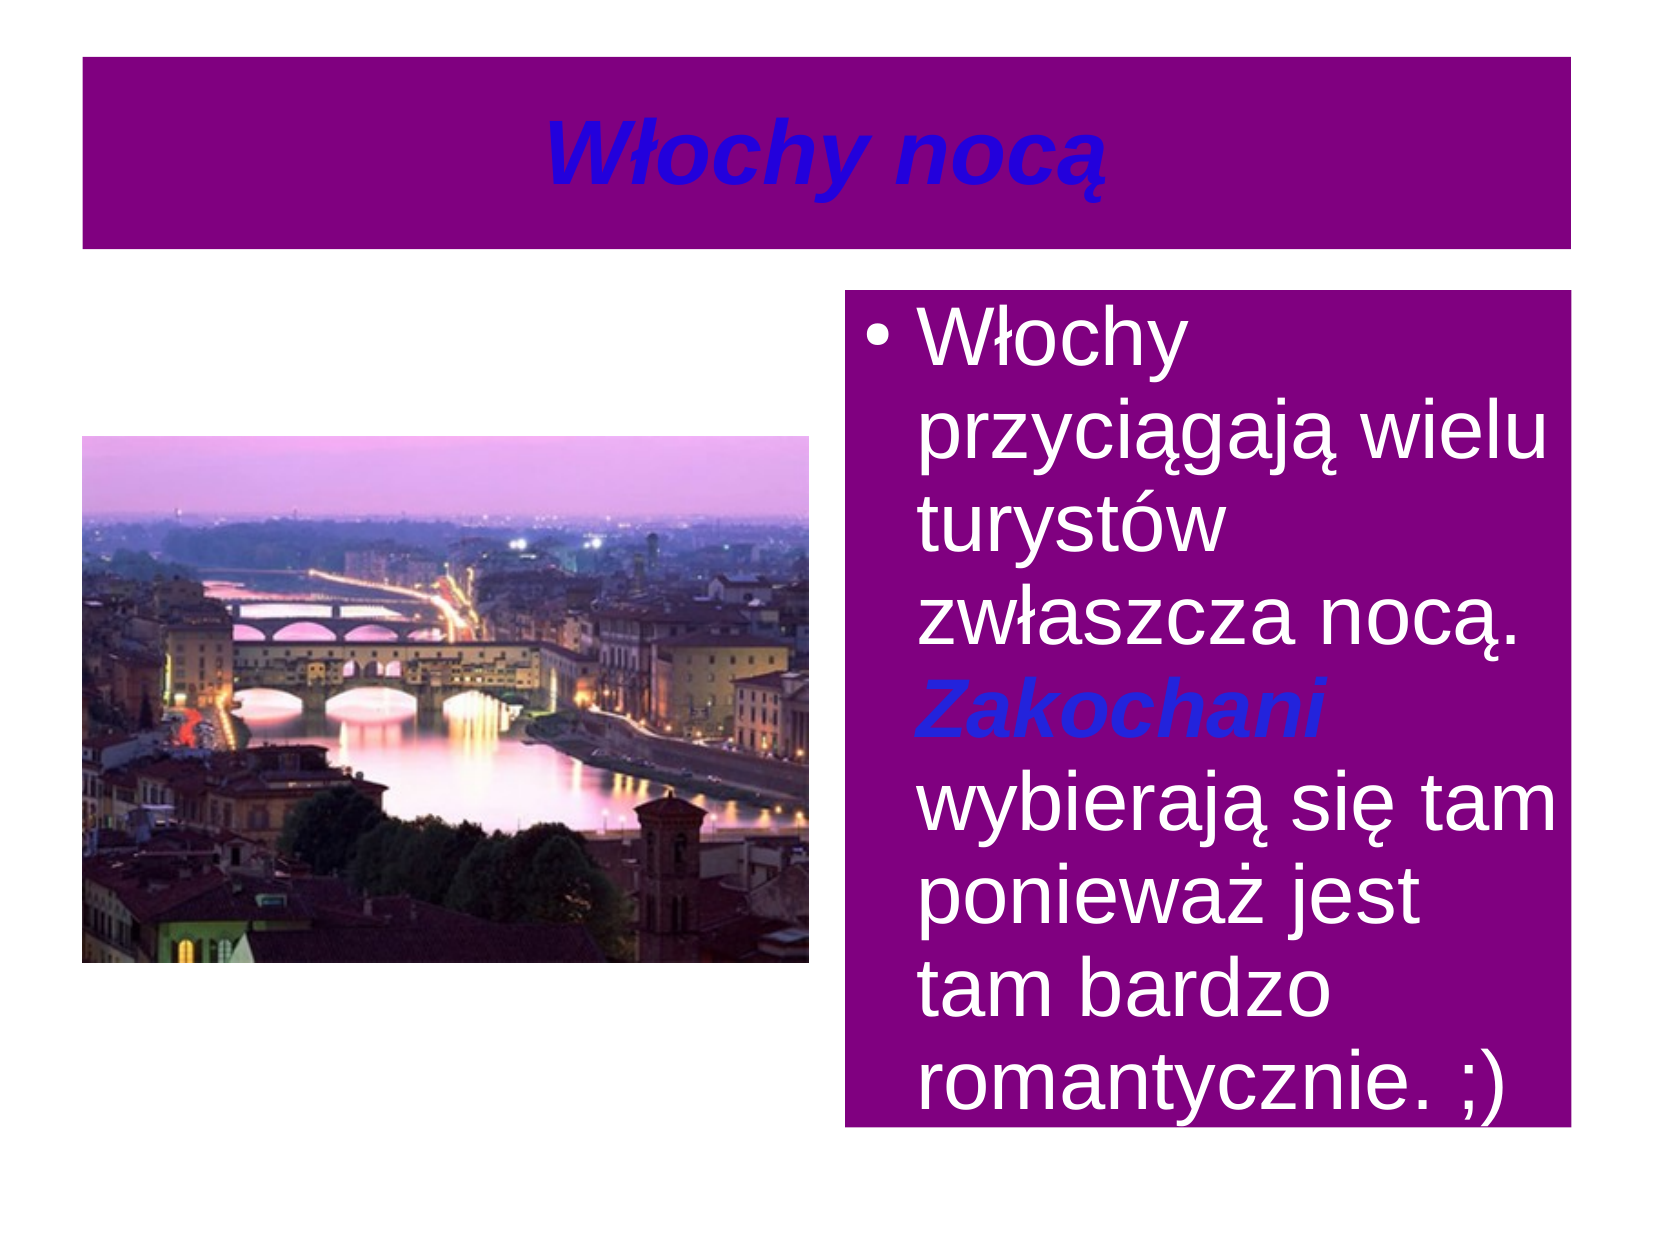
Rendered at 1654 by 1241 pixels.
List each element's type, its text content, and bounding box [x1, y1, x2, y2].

picture [82, 436, 809, 963]
title Włochy nocą [82, 56, 1571, 250]
list Włochy przyciągają wielu turystów zwłaszcza nocą. Zakochani wybierają się tam ponieważ jest tam bardzo romantycznie. ;) [845, 290, 1572, 1128]
